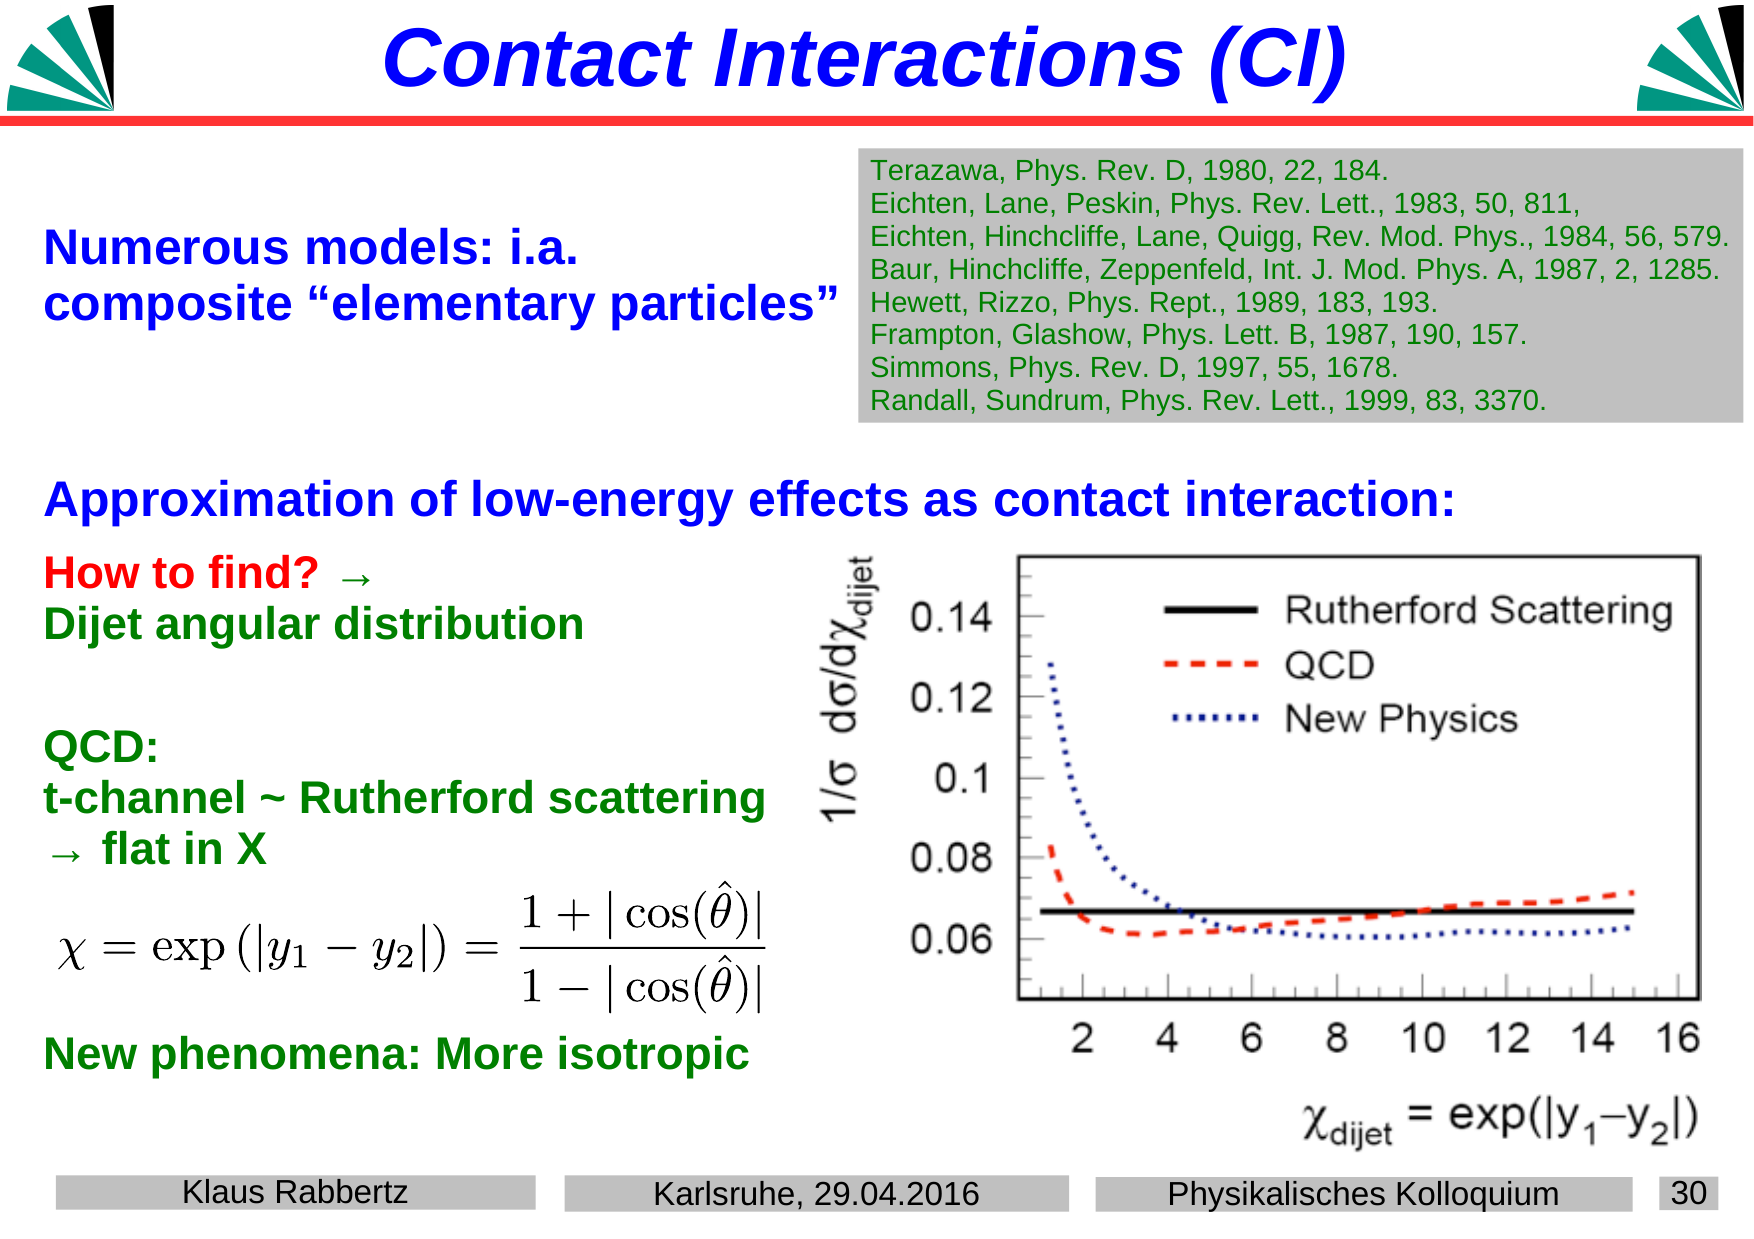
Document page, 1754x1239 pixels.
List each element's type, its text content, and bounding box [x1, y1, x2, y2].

title Contact Interactions (CI) [120, 0, 1609, 116]
text_box How to find? → Dijet angular distribution [31, 540, 598, 656]
picture [1637, 5, 1744, 112]
text_box [56, 880, 766, 1014]
text_box Numerous models: i.a. composite “elementary particles” [31, 213, 853, 339]
text_box QCD: t-channel ~ Rutherford scattering → flat in Χ New phenomena: More isotropic [31, 714, 780, 1086]
text_box Terazawa, Phys. Rev. D, 1980, 22, 184. Eichten, Lane, Peskin, Phys. Rev. Lett., 1983, 50, 811, Eichten, Hinchcliffe, Lane, Quigg, Rev. Mod. Phys., 1984, 56, 579. Baur, Hinchcliffe, Zeppenfeld, Int. J. Mod. Phys. A, 1987, 2, 1285. Hewett, Rizzo, Phys. Rept., 1989, 183, 193. Frampton, Glashow, Phys. Lett. B, 1987, 190, 157. Simmons, Phys. Rev. D, 1997, 55, 1678. Randall, Sundrum, Phys. Rev. Lett., 1999, 83, 3370. [858, 148, 1740, 423]
text_box Approximation of low-energy effects as contact interaction: [31, 465, 1471, 534]
picture [7, 5, 114, 112]
picture [96, 136, 1702, 1158]
